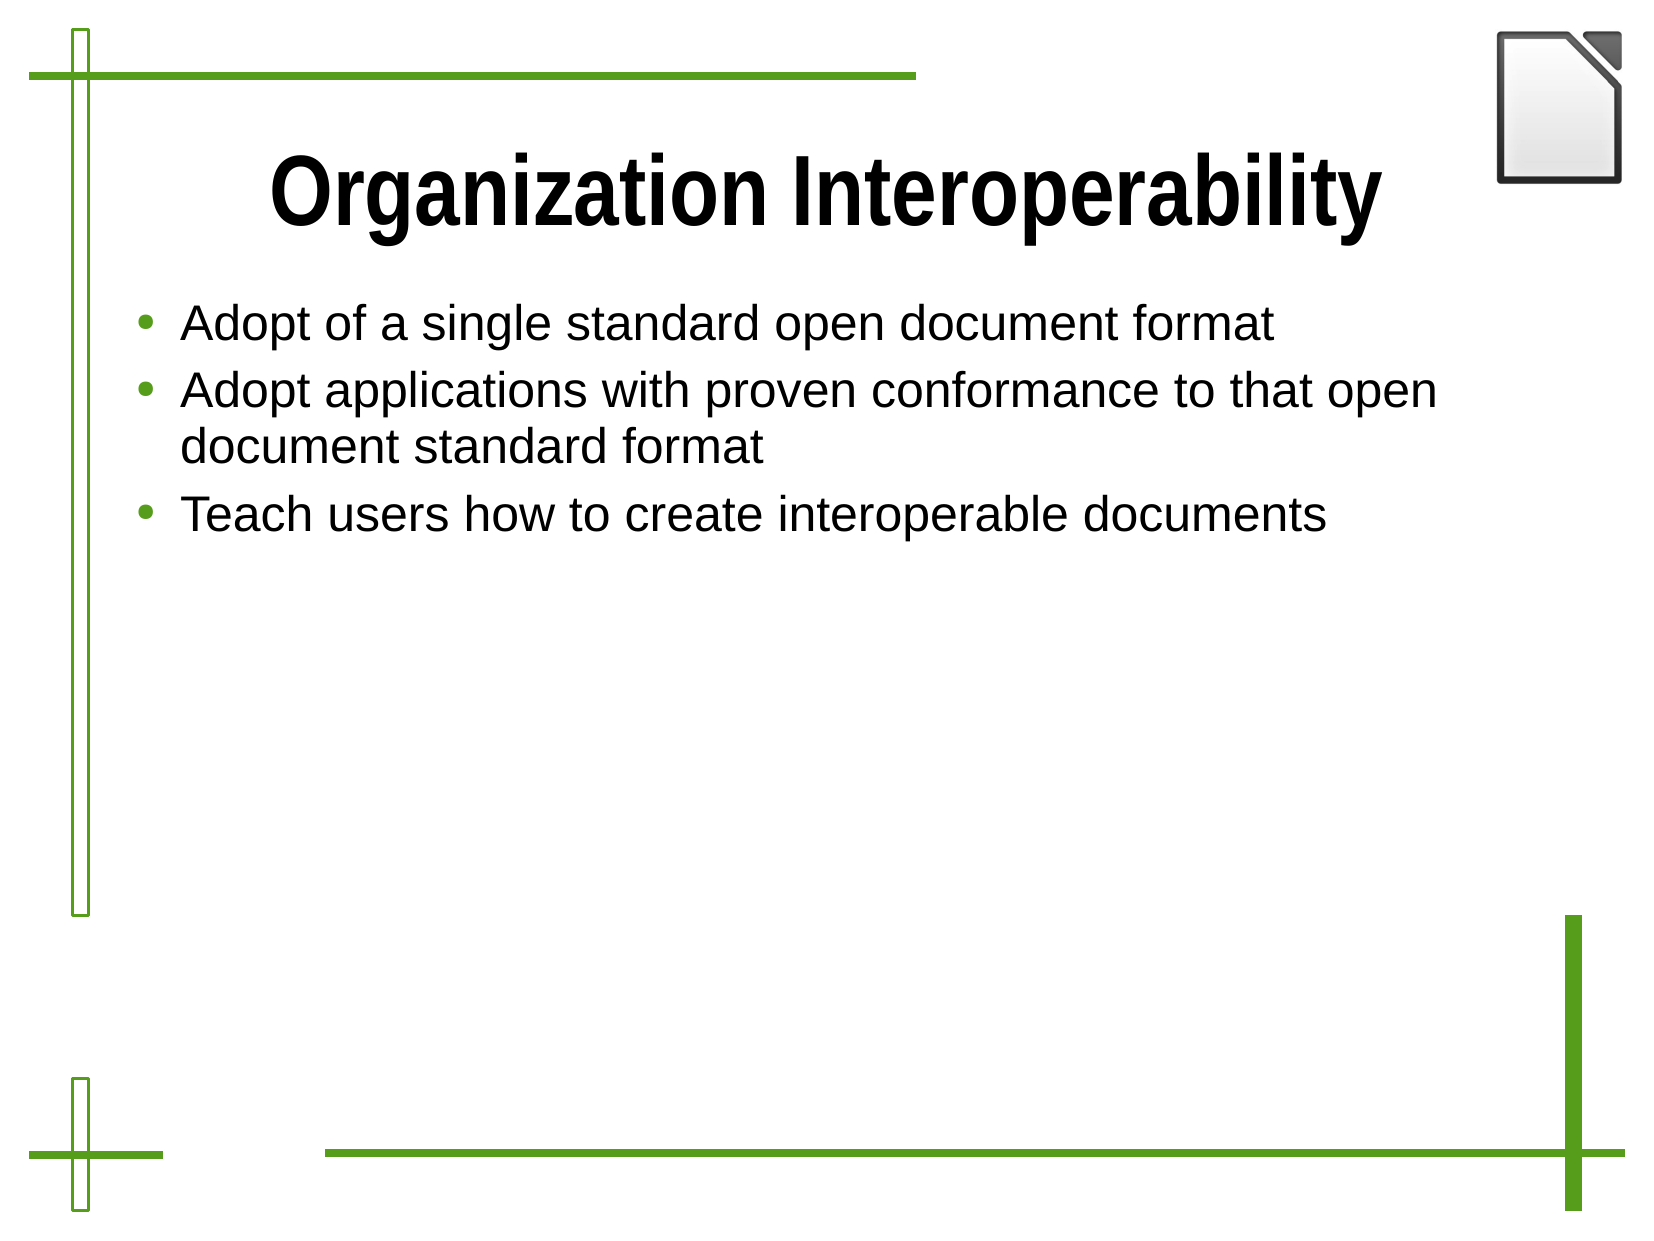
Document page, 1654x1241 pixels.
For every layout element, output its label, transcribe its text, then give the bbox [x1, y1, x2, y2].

list Adopt of a single standard open document format Adopt applications with proven conformance to that open document standard format Teach users how to create interoperable documents [118, 295, 1536, 1123]
picture [1494, 29, 1624, 186]
title Organization Interoperability [118, 118, 1536, 260]
